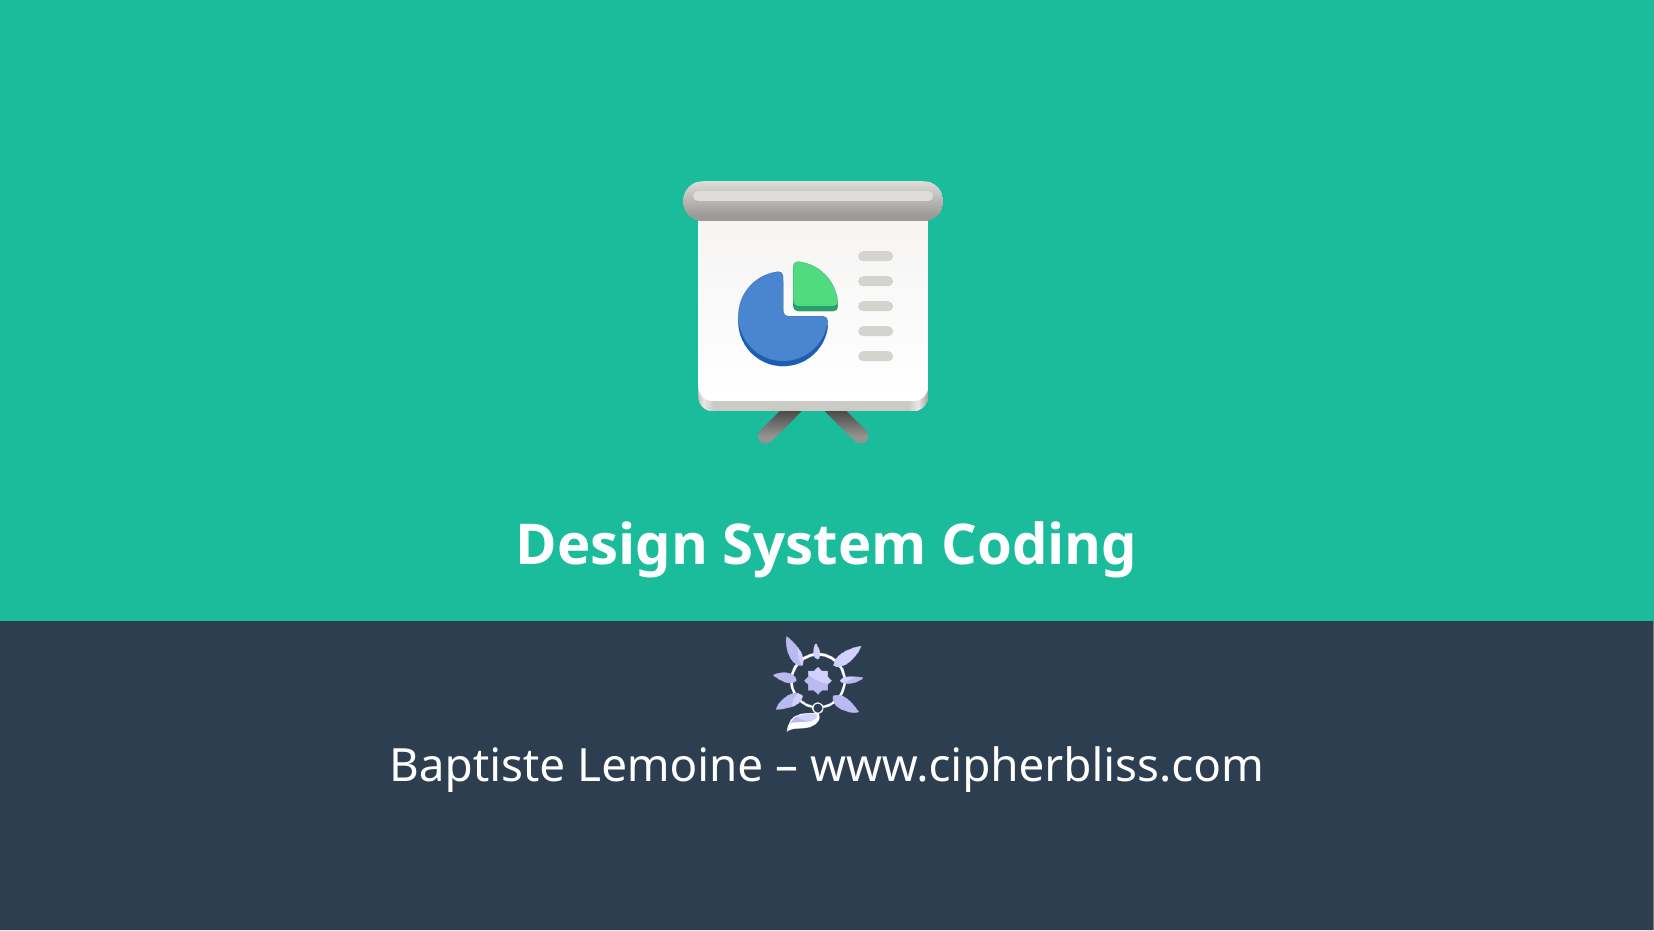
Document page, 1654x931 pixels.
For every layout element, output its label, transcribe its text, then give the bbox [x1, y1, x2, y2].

picture [651, 150, 975, 473]
subtitle Baptiste Lemoine – www.cipherbliss.com [59, 642, 1595, 886]
picture [773, 636, 863, 733]
title Design System Coding [59, 465, 1595, 583]
